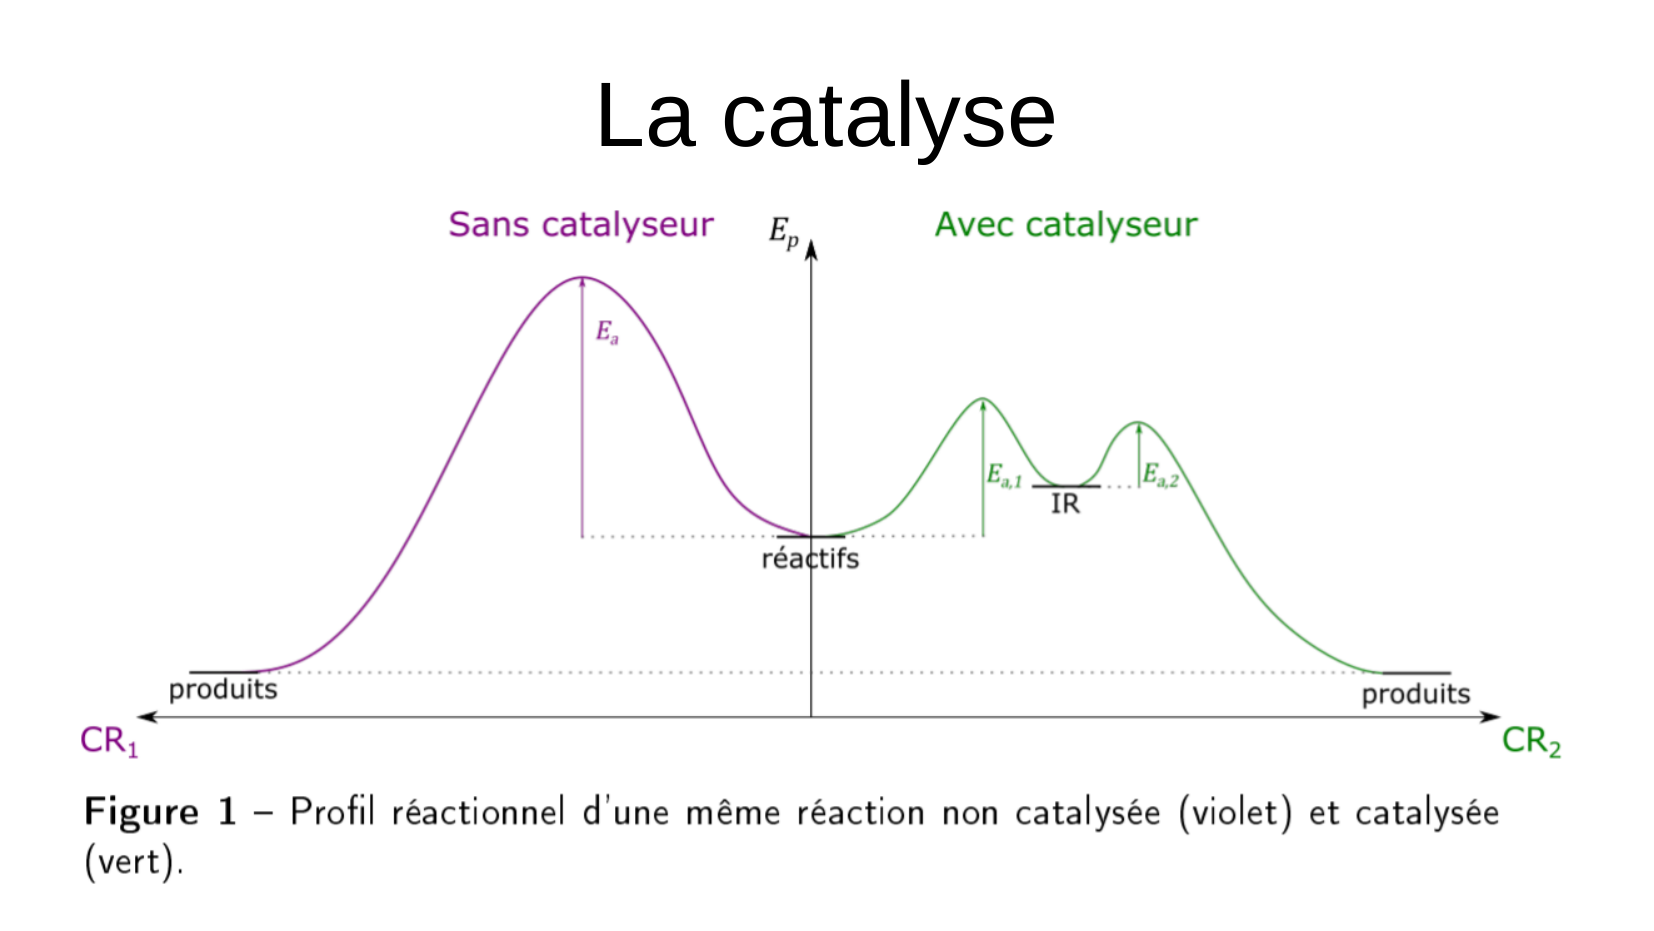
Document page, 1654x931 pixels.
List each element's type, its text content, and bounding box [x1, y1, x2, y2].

title La catalyse [82, 37, 1571, 188]
picture [59, 188, 1593, 899]
